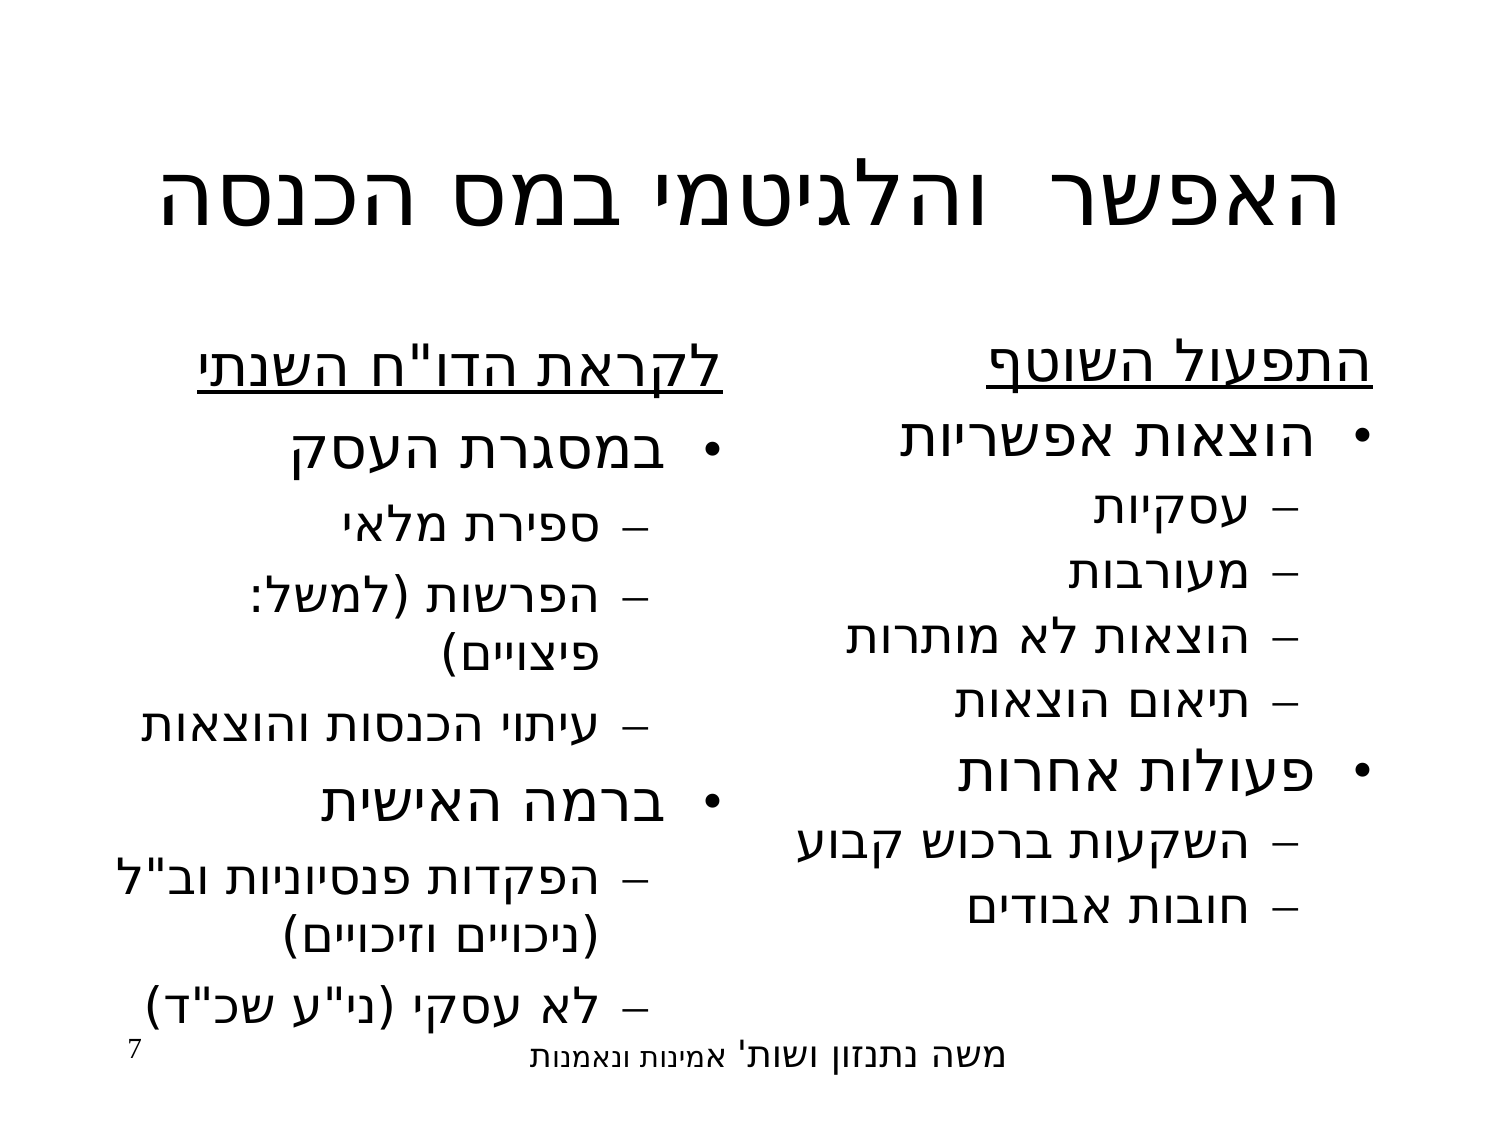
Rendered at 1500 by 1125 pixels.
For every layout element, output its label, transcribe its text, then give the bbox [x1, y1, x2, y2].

list התפעול השוטף הוצאות אפשריות עסקיות מעורבות הוצאות לא מותרות תיאום הוצאות פעולות אחרות השקעות ברכוש קבוע חובות אבודים [762, 324, 1388, 1001]
title האפשר והלגיטמי במס הכנסה [112, 99, 1388, 288]
list לקראת הדו"ח השנתי במסגרת העסק ספירת מלאי הפרשות (למשל: פיצויים) עיתוי הכנסות והוצאות ברמה האישית הפקדות פנסיוניות וב"ל (ניכויים וזיכויים) לא עסקי (ני"ע שכ"ד) [87, 324, 738, 1001]
